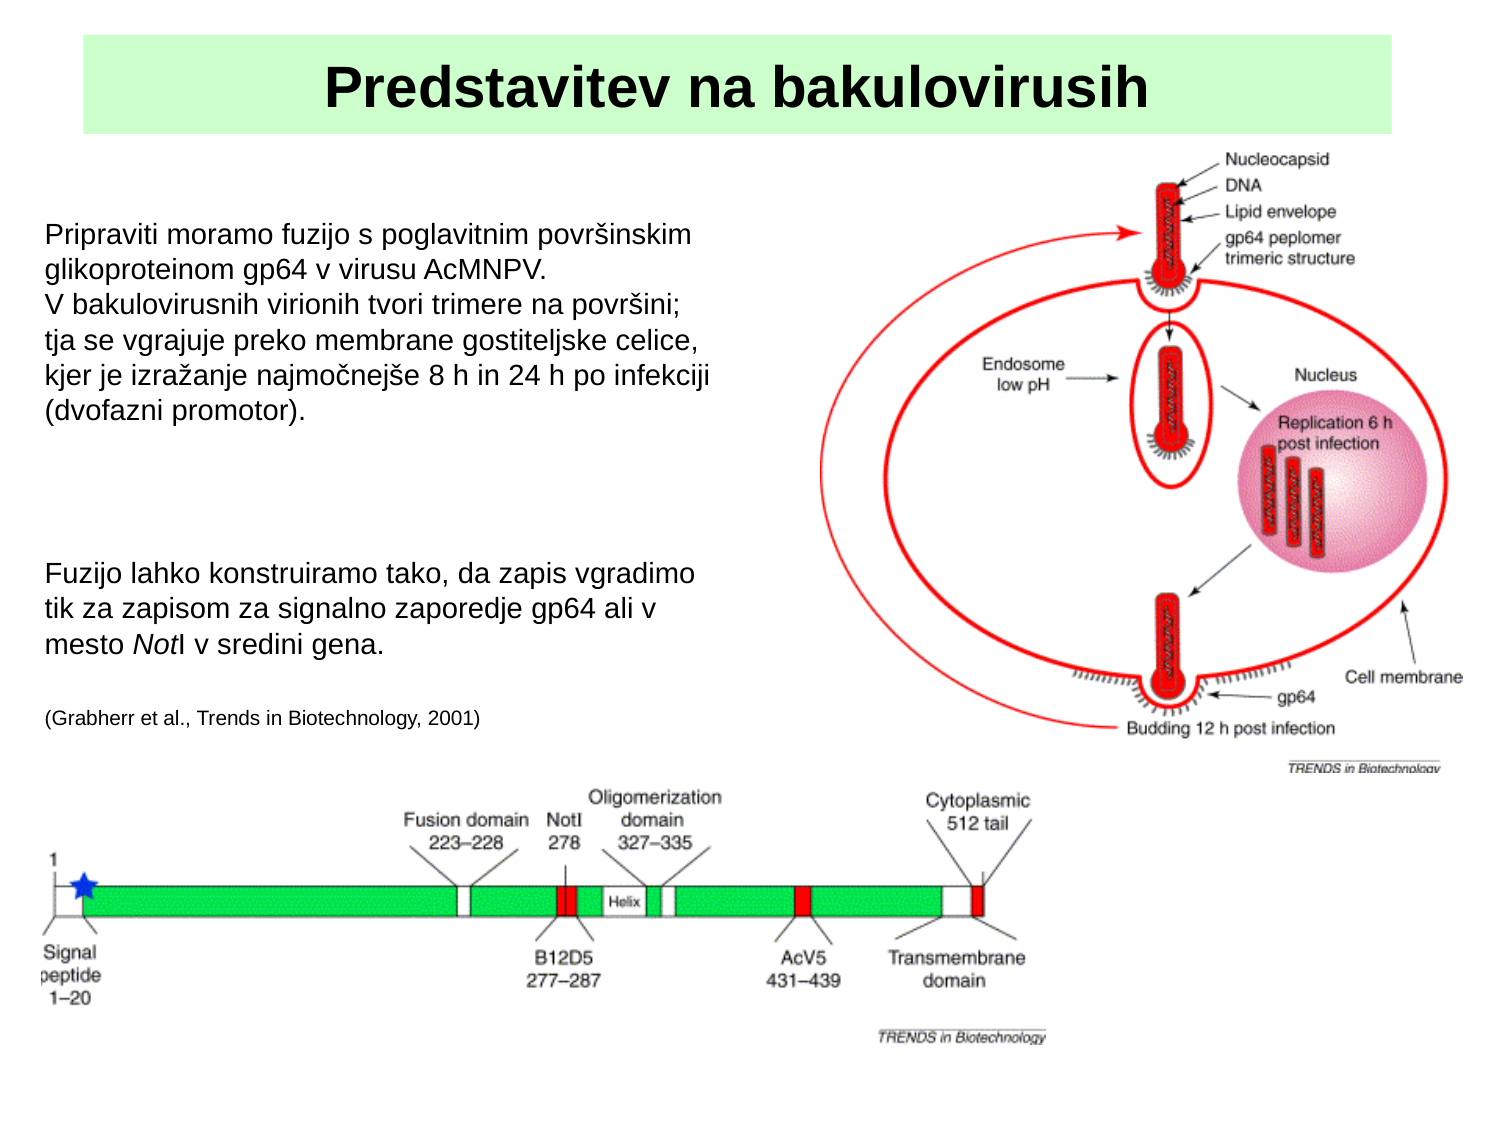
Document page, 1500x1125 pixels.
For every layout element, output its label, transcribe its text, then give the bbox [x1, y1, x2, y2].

title Predstavitev na bakulovirusih [83, 34, 1392, 134]
picture [41, 782, 1046, 1045]
list Pripraviti moramo fuzijo s poglavitnim površinskim glikoproteinom gp64 v virusu AcMNPV. V bakulovirusnih virionih tvori trimere na površini; tja se vgrajuje preko membrane gostiteljske celice, kjer je izražanje najmočnejše 8 h in 24 h po infekciji (dvofazni promotor). Fuzijo lahko konstruiramo tako, da zapis vgradimo tik za zapisom za signalno zaporedje gp64 ali v mesto NotI v sredini gena. (Grabherr et al., Trends in Biotechnology, 2001) [29, 208, 820, 764]
picture [820, 148, 1463, 773]
